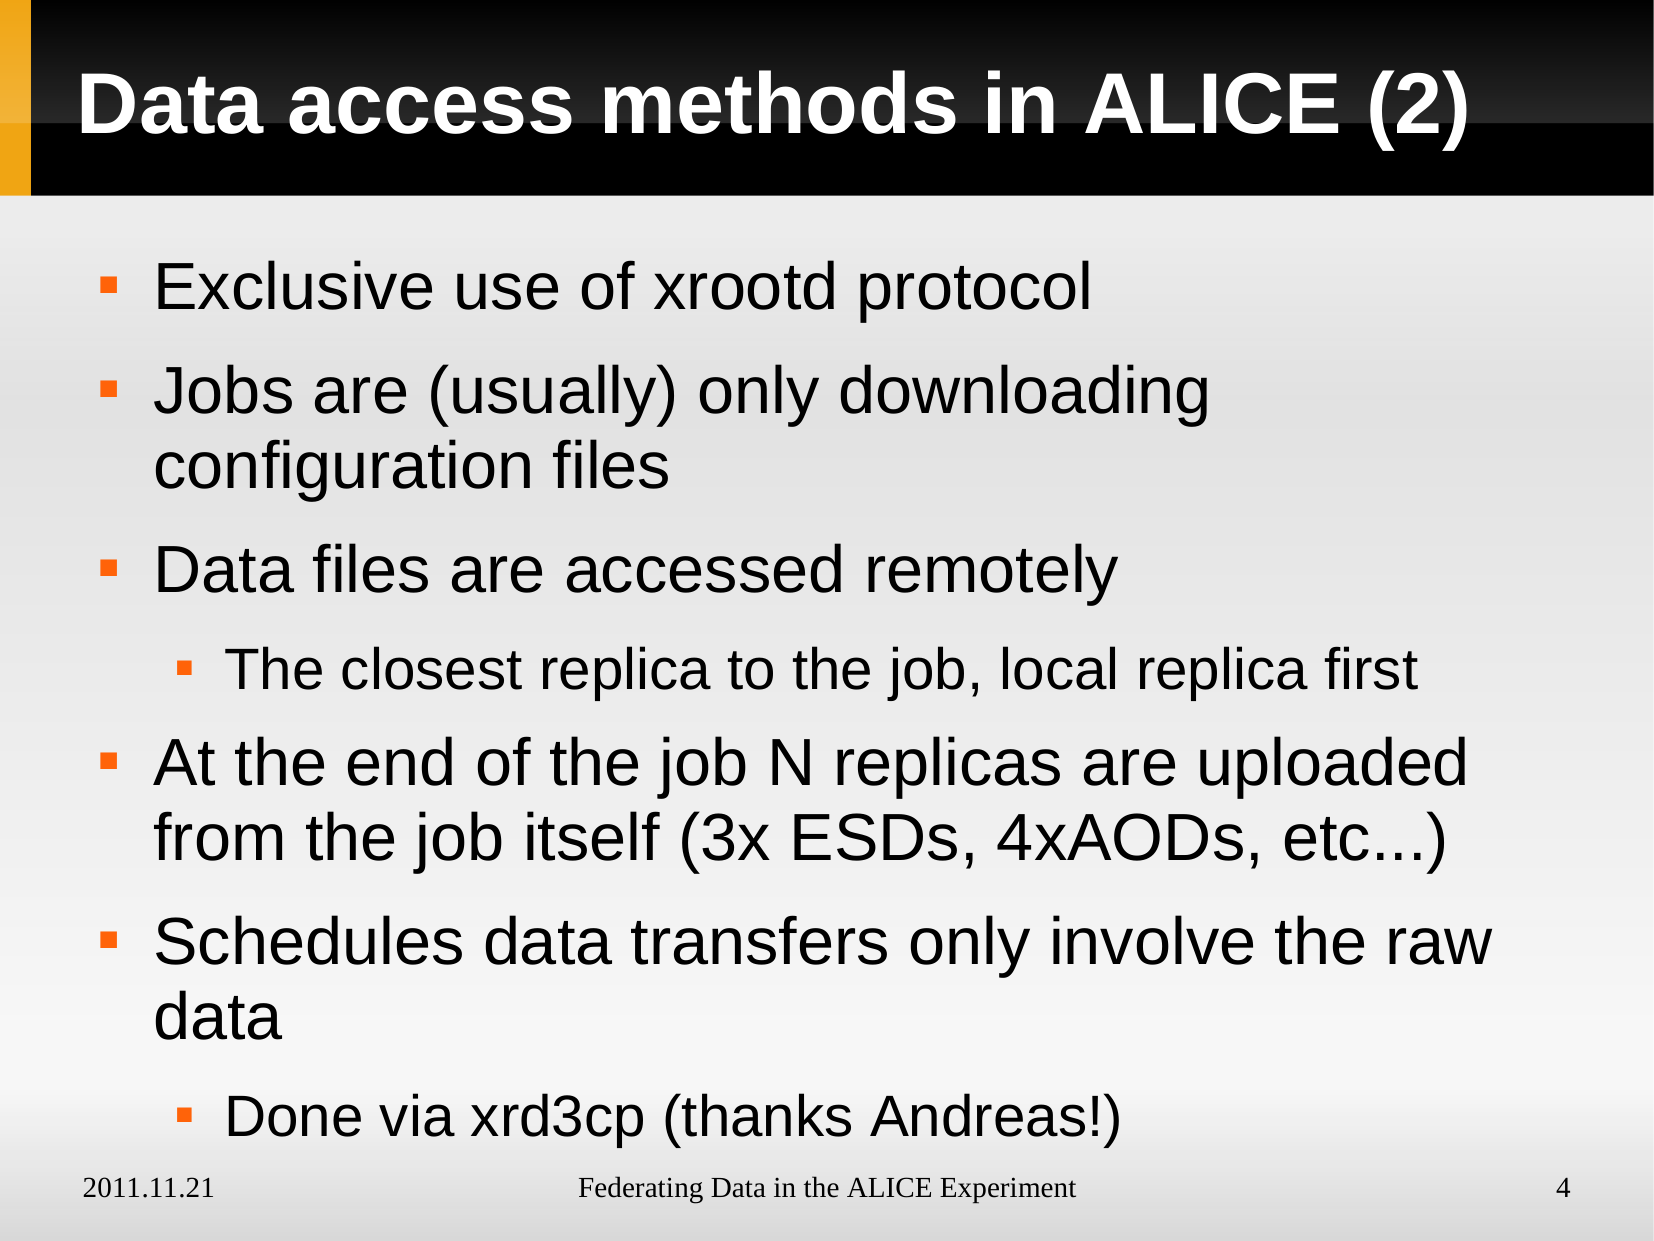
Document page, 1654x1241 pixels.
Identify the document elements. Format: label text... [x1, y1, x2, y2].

picture [0, 0, 1654, 1241]
list Exclusive use of xrootd protocol Jobs are (usually) only downloading configuration files Data files are accessed remotely The closest replica to the job, local replica first At the end of the job N replicas are uploaded from the job itself (3x ESDs, 4xAODs, etc...) Schedules data transfers only involve the raw data Done via xrd3cp (thanks Andreas!) [82, 248, 1571, 1148]
title Data access methods in ALICE (2) [76, 0, 1565, 208]
